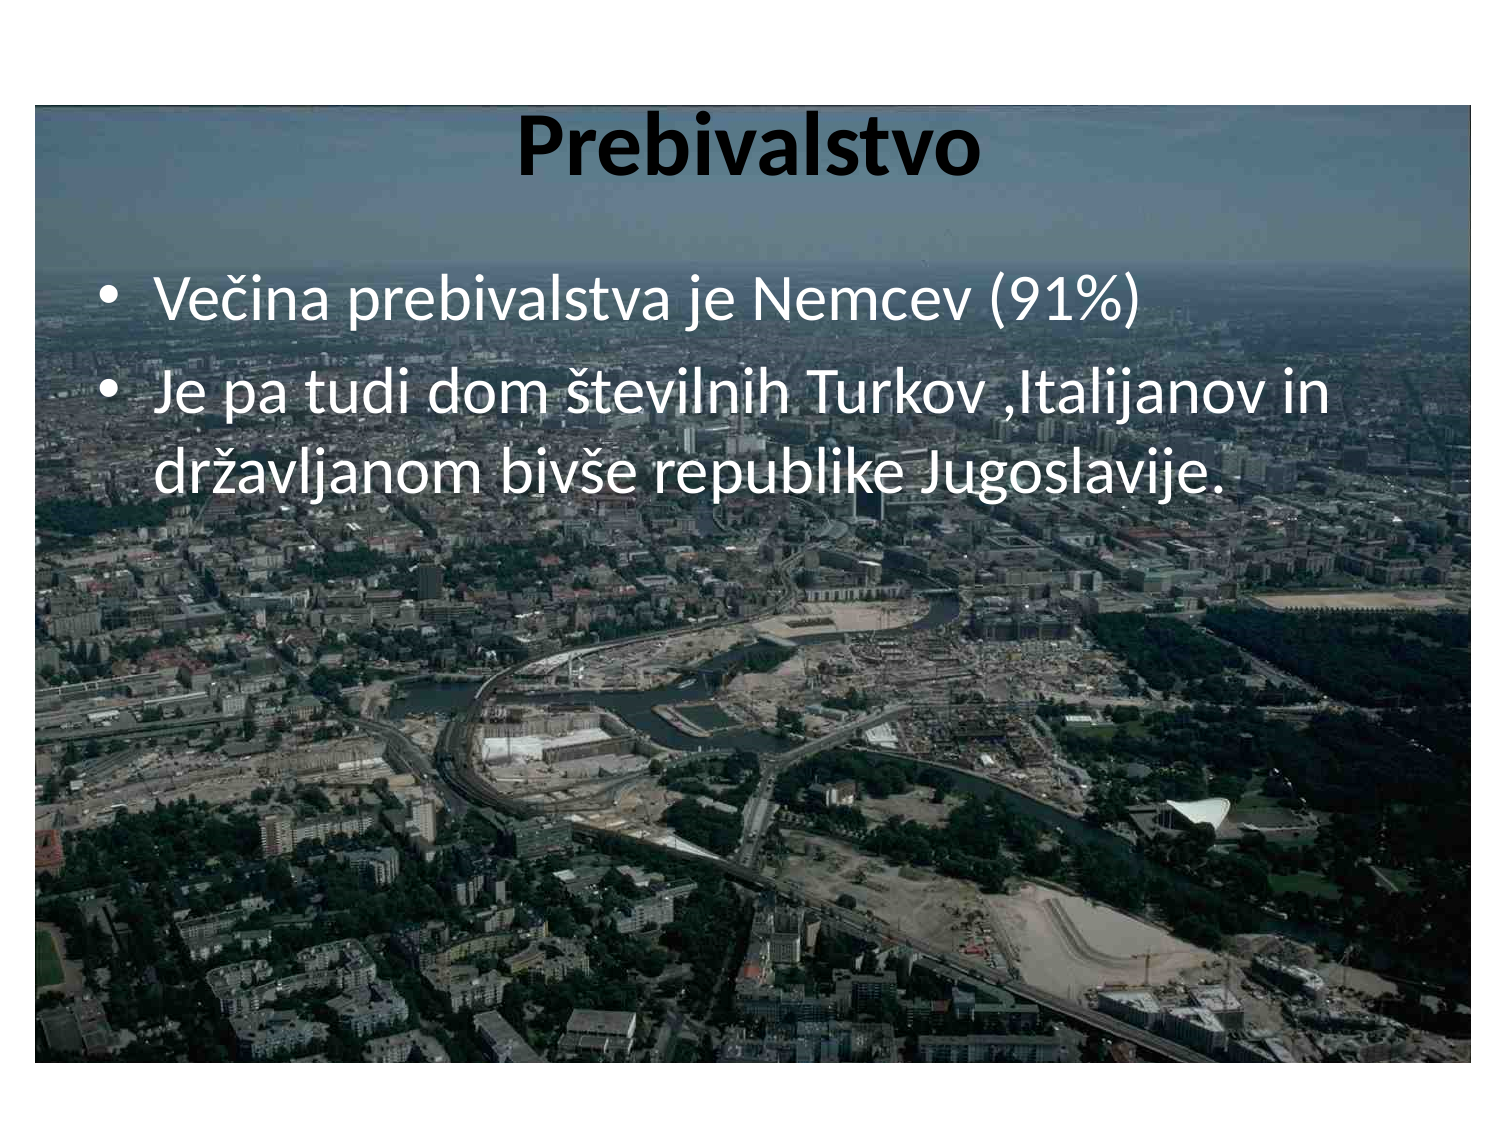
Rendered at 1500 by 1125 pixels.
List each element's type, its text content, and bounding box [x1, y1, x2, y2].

picture [35, 105, 1471, 1063]
title Prebivalstvo [75, 45, 1425, 233]
list Večina prebivalstva je Nemcev (91%) Je pa tudi dom številnih Turkov ,Italijanov in državljanom bivše republike Jugoslavije. [82, 246, 1432, 989]
